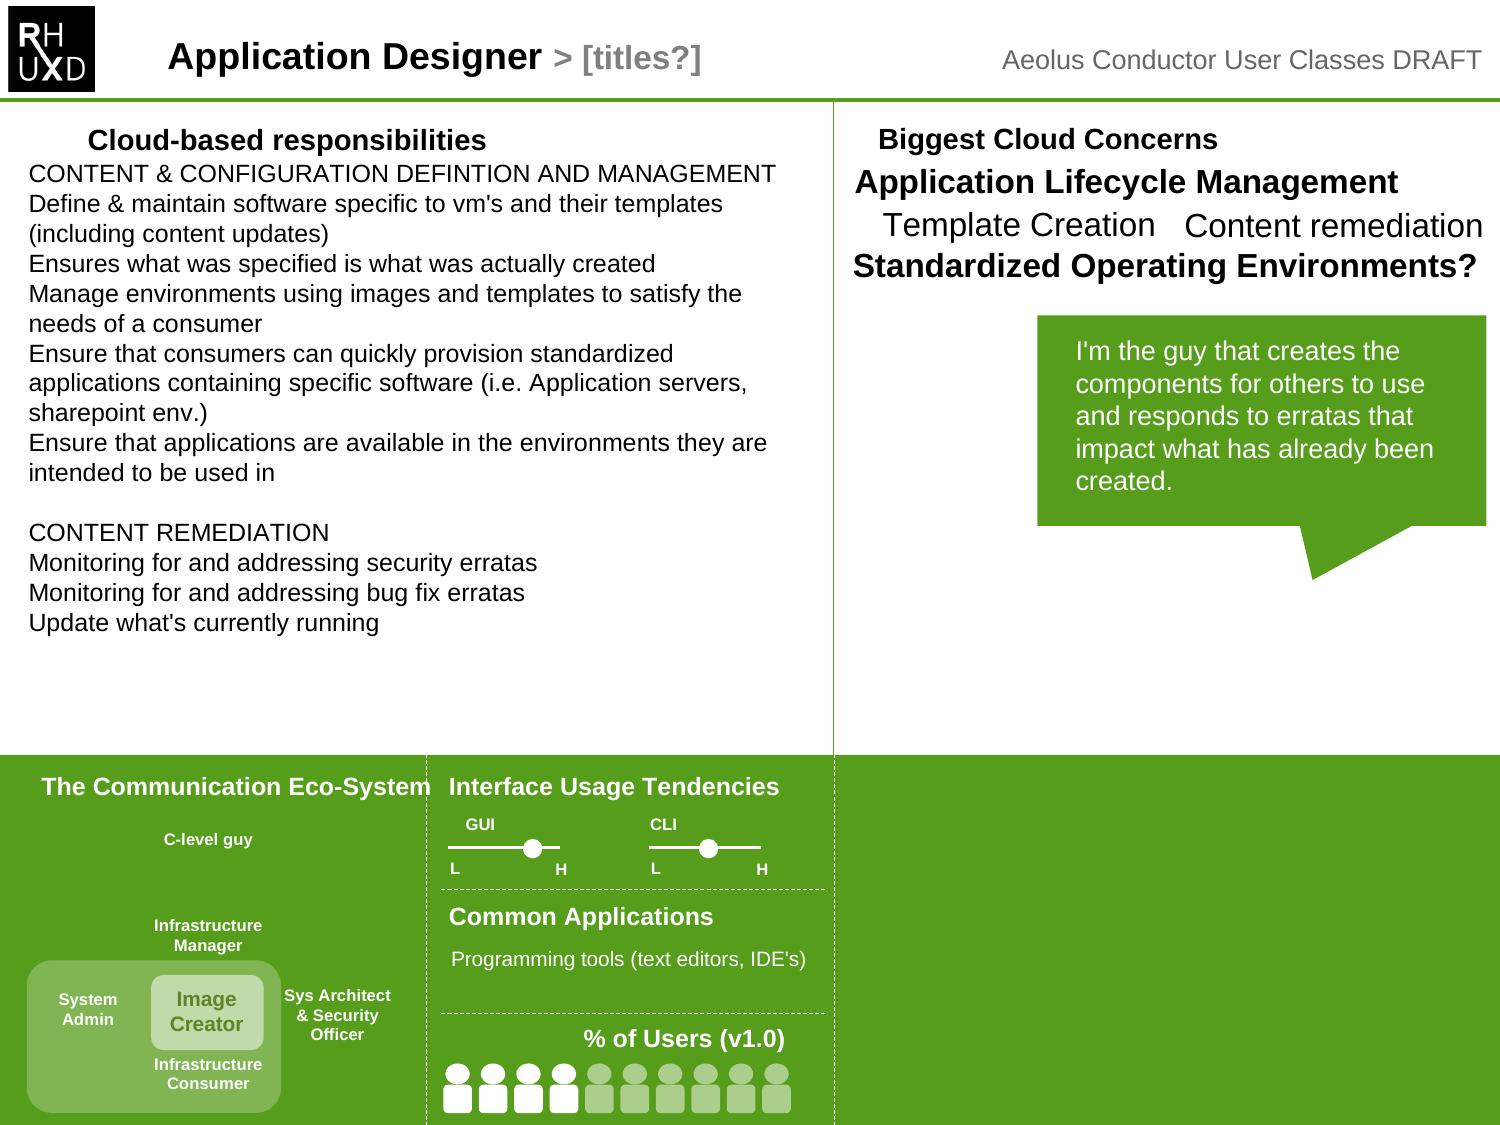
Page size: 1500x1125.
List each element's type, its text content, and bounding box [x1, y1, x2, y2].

text_box CLI [635, 806, 693, 842]
text_box Content remediation [1164, 196, 1500, 252]
text_box Programming tools (text editors, IDE's) [436, 938, 838, 979]
text_box L [435, 850, 476, 886]
text_box Image Creator [131, 978, 262, 1044]
text_box H [741, 850, 784, 887]
text_box [0, 754, 1500, 1125]
text_box CONTENT & CONFIGURATION DEFINTION AND MANAGEMENT Define & maintain software specific to vm's and their templates (including content updates) Ensures what was specified is what was actually created Manage environments using images and templates to satisfy the needs of a consumer Ensure that consumers can quickly provision standardized applications containing specific software (i.e. Application servers, sharepoint env.) Ensure that applications are available in the environments they are intended to be used in CONTENT REMEDIATION Monitoring for and addressing security erratas Monitoring for and addressing bug fix erratas Update what's currently running [13, 149, 830, 644]
text_box GUI [450, 806, 511, 842]
text_box Infrastructure Consumer [133, 1045, 284, 1101]
text_box Interface Usage Tendencies [434, 762, 835, 809]
text_box I'm the guy that creates the components for others to use and responds to erratas that impact what has already been created. [1060, 325, 1463, 504]
text_box Application Lifecycle Management [834, 153, 1463, 208]
text_box The Communication Eco-System [26, 762, 434, 808]
picture [8, 6, 95, 93]
text_box Biggest Cloud Concerns [863, 112, 1234, 153]
text_box Common Applications [434, 893, 835, 939]
text_box System Admin [38, 980, 138, 1037]
text_box Application Designer > [titles?] [152, 24, 717, 86]
text_box Aeolus Conductor User Classes DRAFT [987, 35, 1497, 84]
text_box H [540, 850, 583, 887]
text_box L [636, 850, 677, 886]
text_box Sys Architect & Security Officer [262, 976, 413, 1053]
text_box C-level guy [133, 821, 284, 857]
text_box % of Users (v1.0) [568, 1015, 801, 1061]
text_box Template Creation [862, 208, 1164, 236]
text_box [1037, 315, 1487, 581]
text_box Standardized Operating Environments? [833, 236, 1500, 292]
text_box Cloud-based responsibilities [72, 113, 503, 149]
text_box Infrastructure Manager [114, 907, 303, 963]
